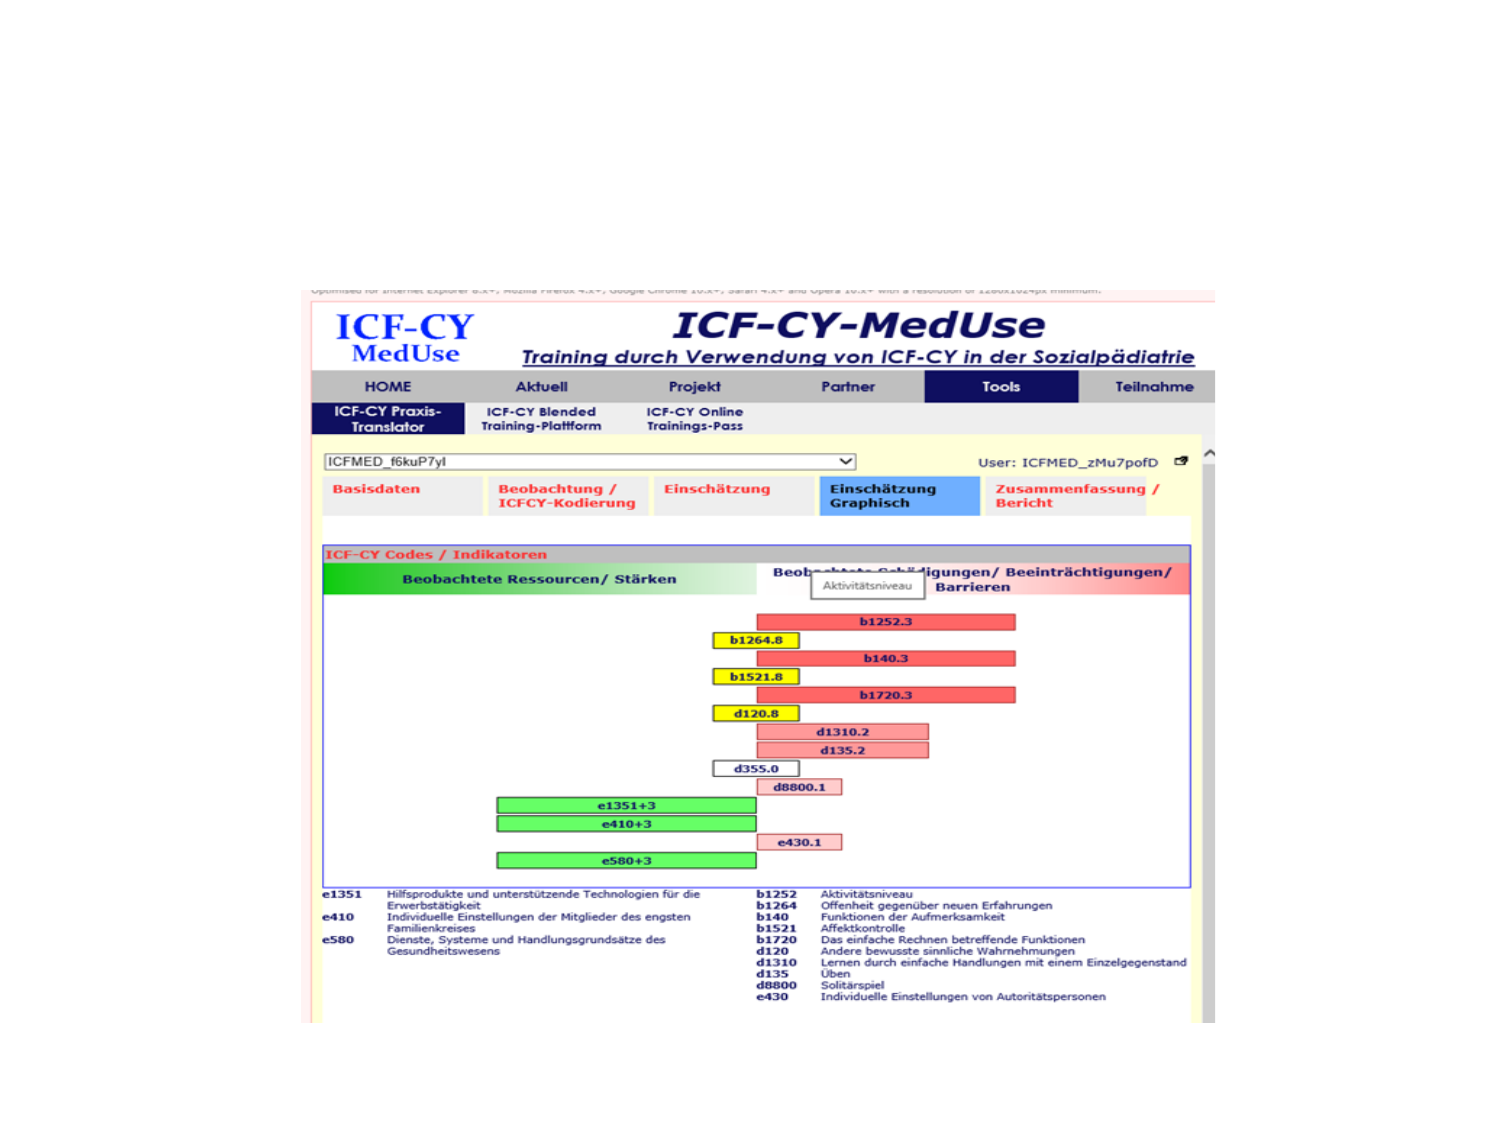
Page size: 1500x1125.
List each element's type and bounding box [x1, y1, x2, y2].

picture [301, 290, 1216, 1023]
